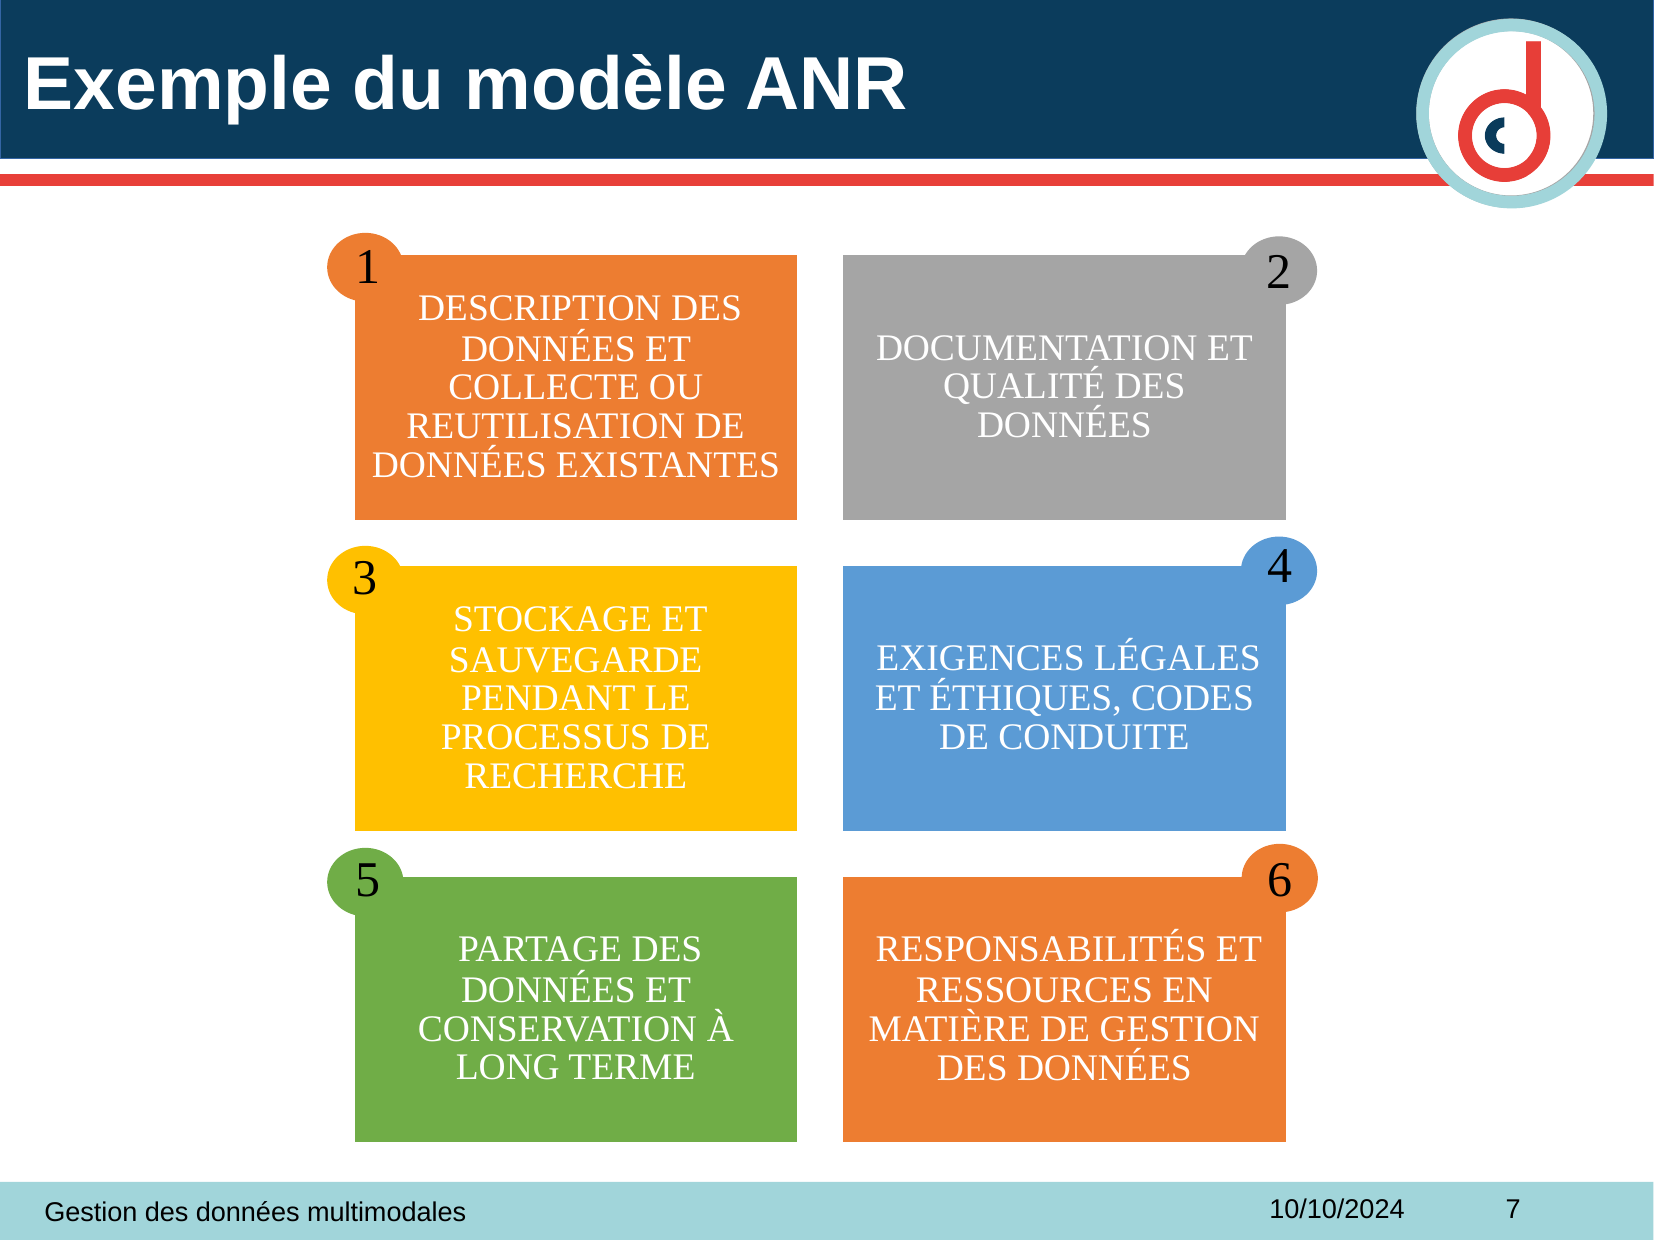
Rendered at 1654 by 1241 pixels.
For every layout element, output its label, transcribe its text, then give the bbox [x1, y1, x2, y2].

title Exemple du modèle ANR [23, 11, 1500, 159]
picture [237, 219, 1403, 1144]
